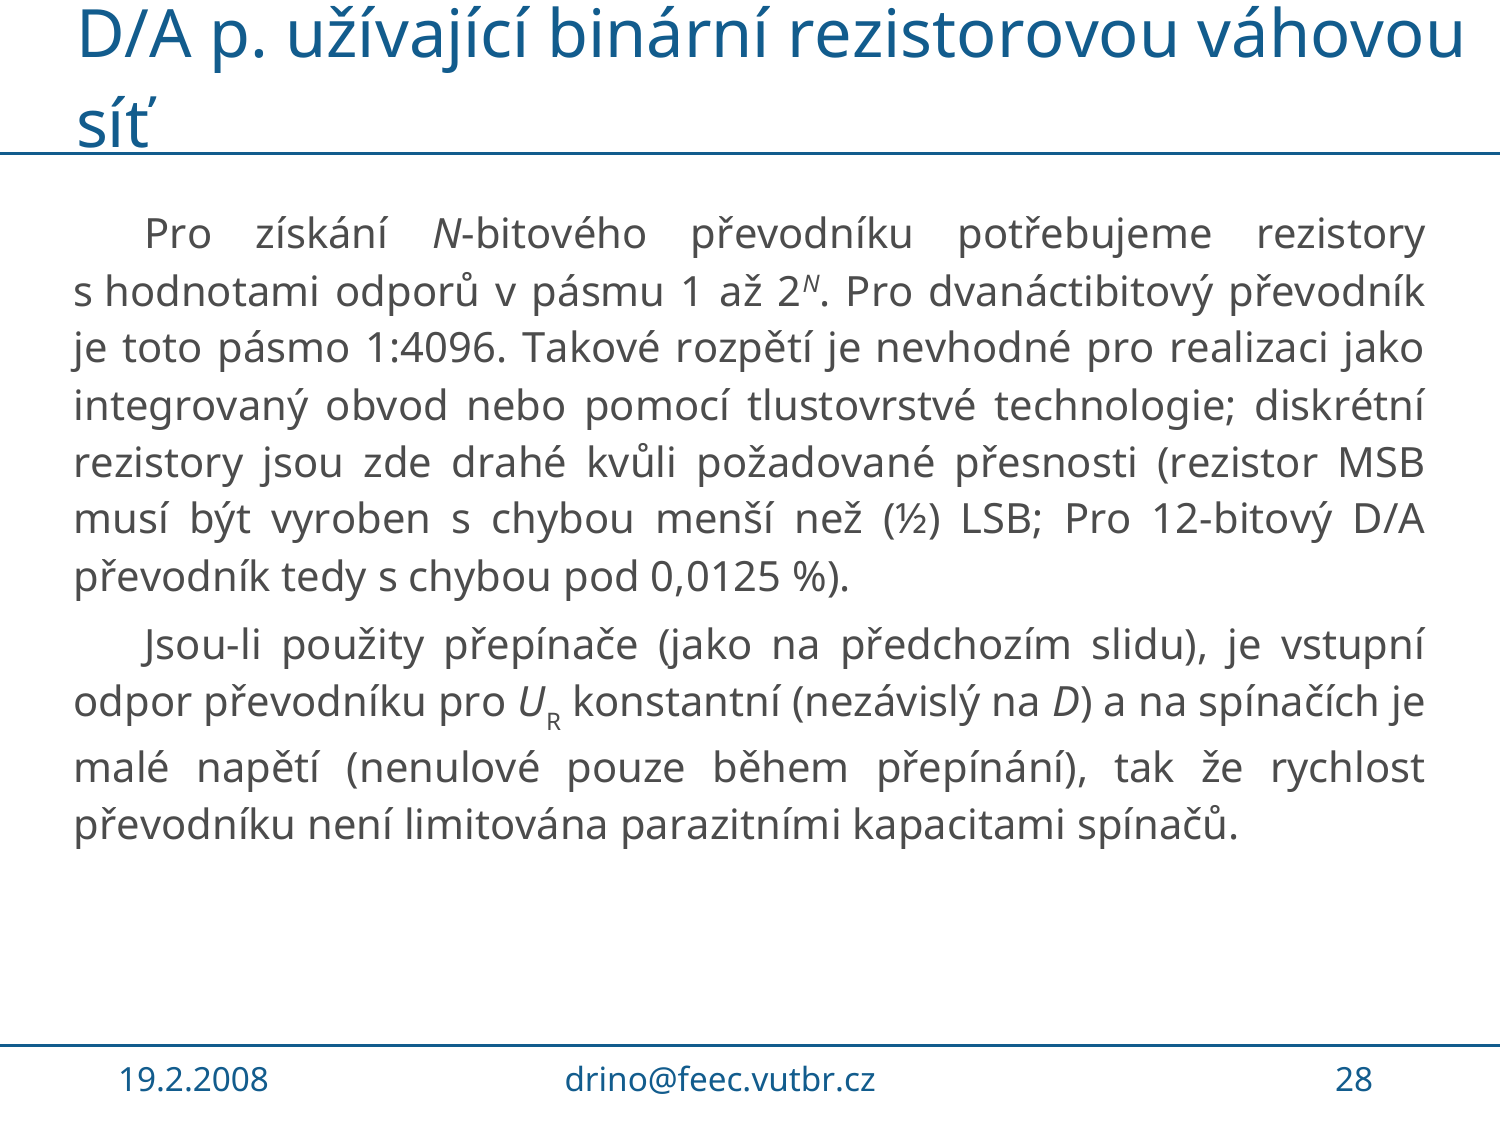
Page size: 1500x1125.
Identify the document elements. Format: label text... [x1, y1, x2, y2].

title D/A p. užívající binární rezistorovou váhovou síť [0, 0, 1500, 152]
text_box 20 [1075, 1049, 1388, 1125]
text_box drino@feec.vutbr.cz [454, 1049, 987, 1125]
text_box Pro získání N-bitového převodníku potřebujeme rezistory s hodnotami odporů v pásmu 1 až 2N. Pro dvanáctibitový převodník je toto pásmo 1:4096. Takové rozpětí je nevhodné pro realizaci jako integrovaný obvod nebo pomocí tlustovrstvé technologie; diskrétní rezistory jsou zde drahé kvůli požadované přesnosti (rezistor MSB musí být vyroben s chybou menší než (½) LSB; Pro 12-bitový D/A převodník tedy s chybou pod 0,0125 %). Jsou-li použity přepínače (jako na předchozím slidu), je vstupní odpor převodníku pro UR konstantní (nezávislý na D) a na spínačích je malé napětí (nenulové pouze během přepínání), tak že rychlost převodníku není limitována parazitními kapacitami spínačů. [59, 196, 1442, 860]
text_box 19.2.2008 [103, 1049, 432, 1125]
